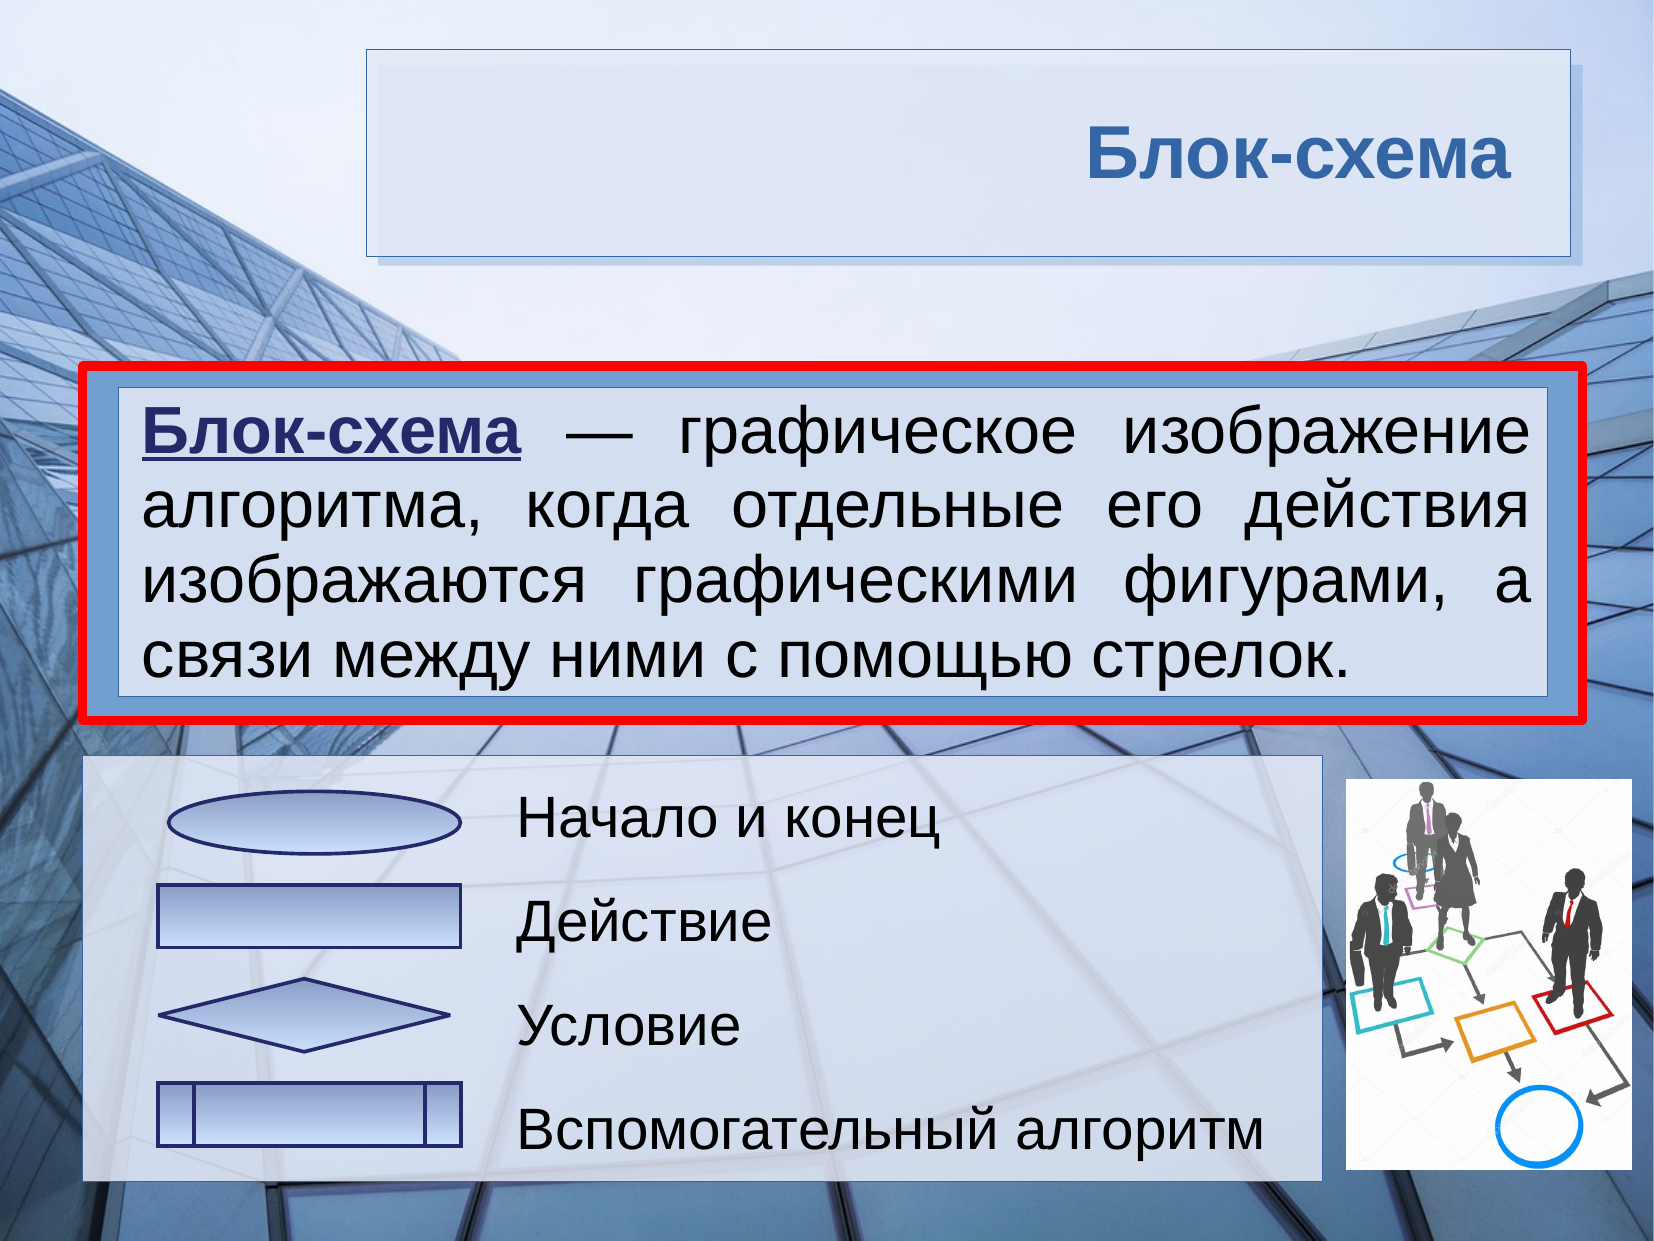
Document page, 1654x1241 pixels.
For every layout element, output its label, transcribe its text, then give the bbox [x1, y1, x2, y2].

text_box Блок-схема — графическое изображение алгоритма, когда отдельные его действия изображаются графическими фигурами, а связи между ними с помощью стрелок. [118, 387, 1548, 697]
text_box [158, 1082, 461, 1146]
text_box [168, 791, 461, 854]
text_box [82, 366, 1583, 721]
text_box [158, 978, 451, 1052]
title Блок-схема [366, 49, 1571, 257]
text_box [377, 64, 1583, 266]
picture [0, 0, 1654, 1241]
text_box [158, 885, 461, 948]
text_box Начало и конец Действие Условие Вспомогательный алгоритм [82, 755, 1323, 1182]
